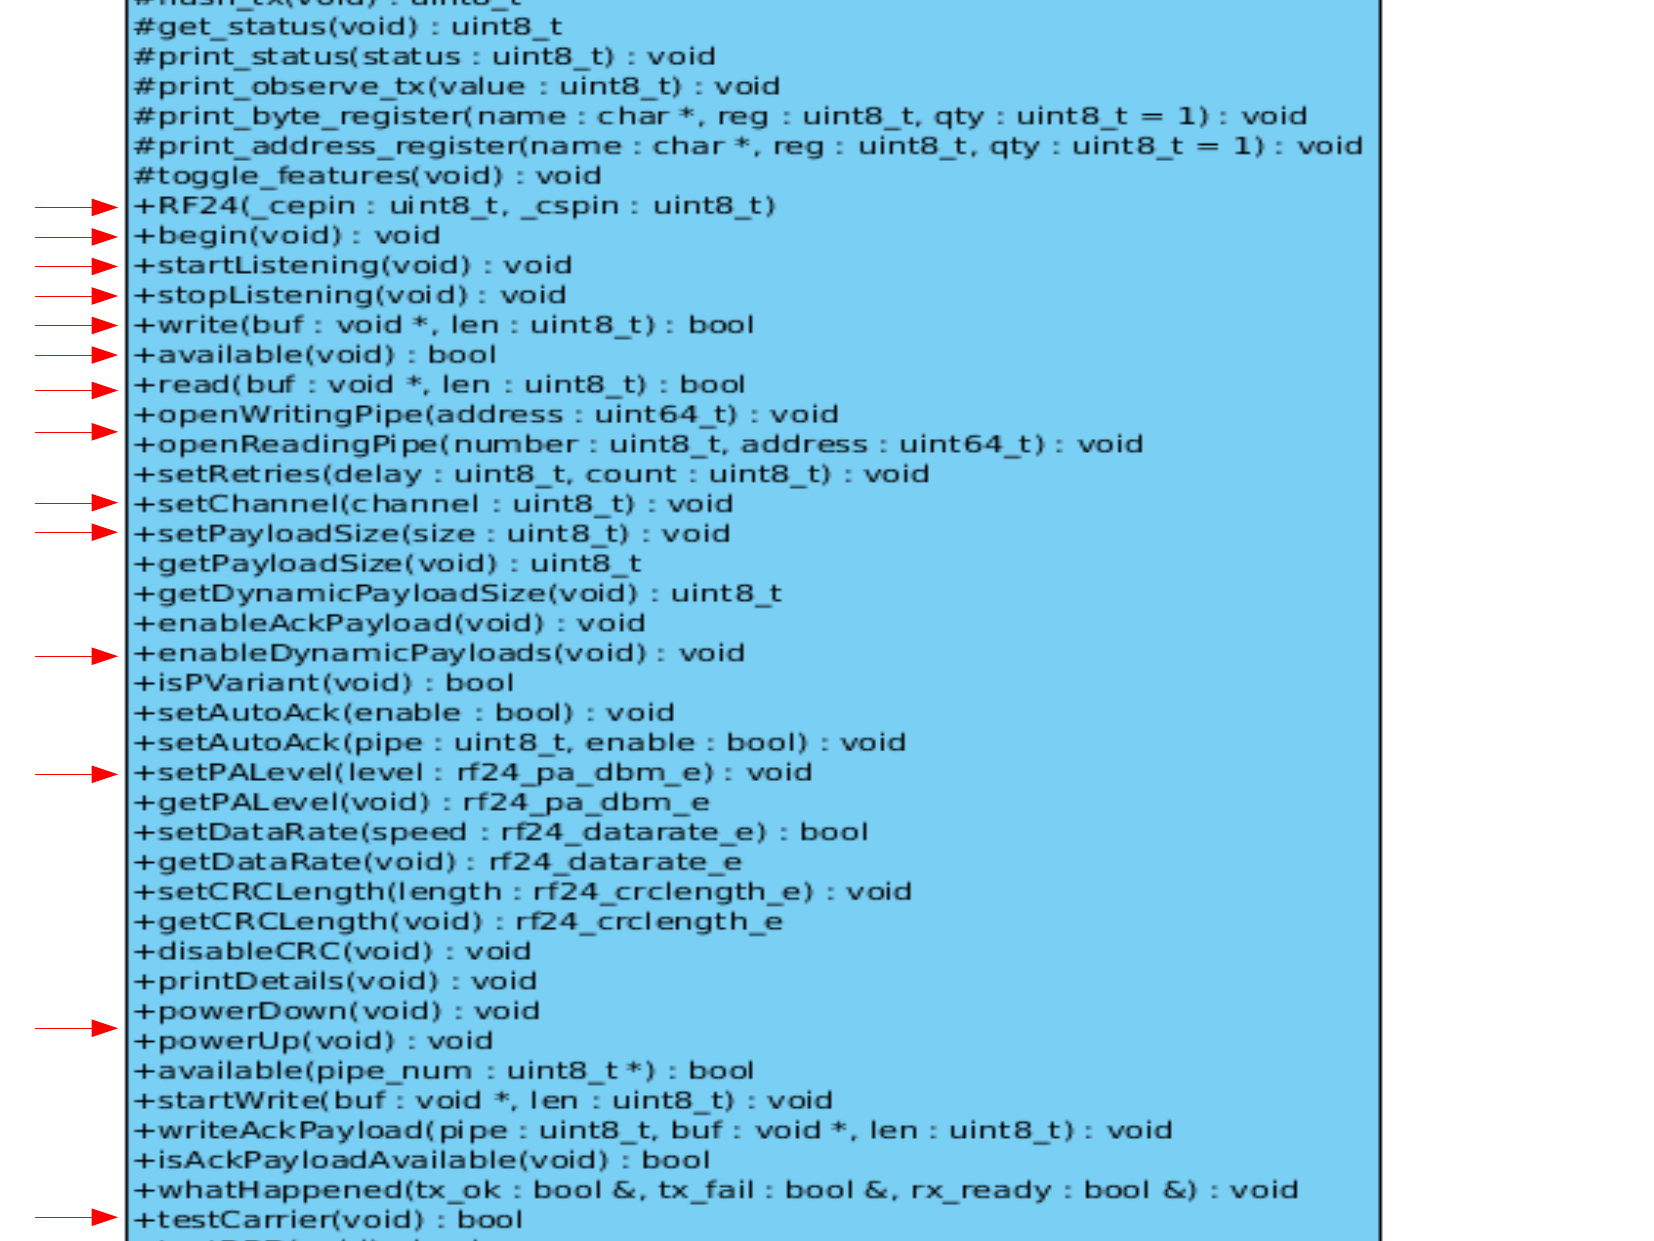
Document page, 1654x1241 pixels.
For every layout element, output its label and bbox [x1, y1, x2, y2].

picture [94, 0, 1418, 1241]
